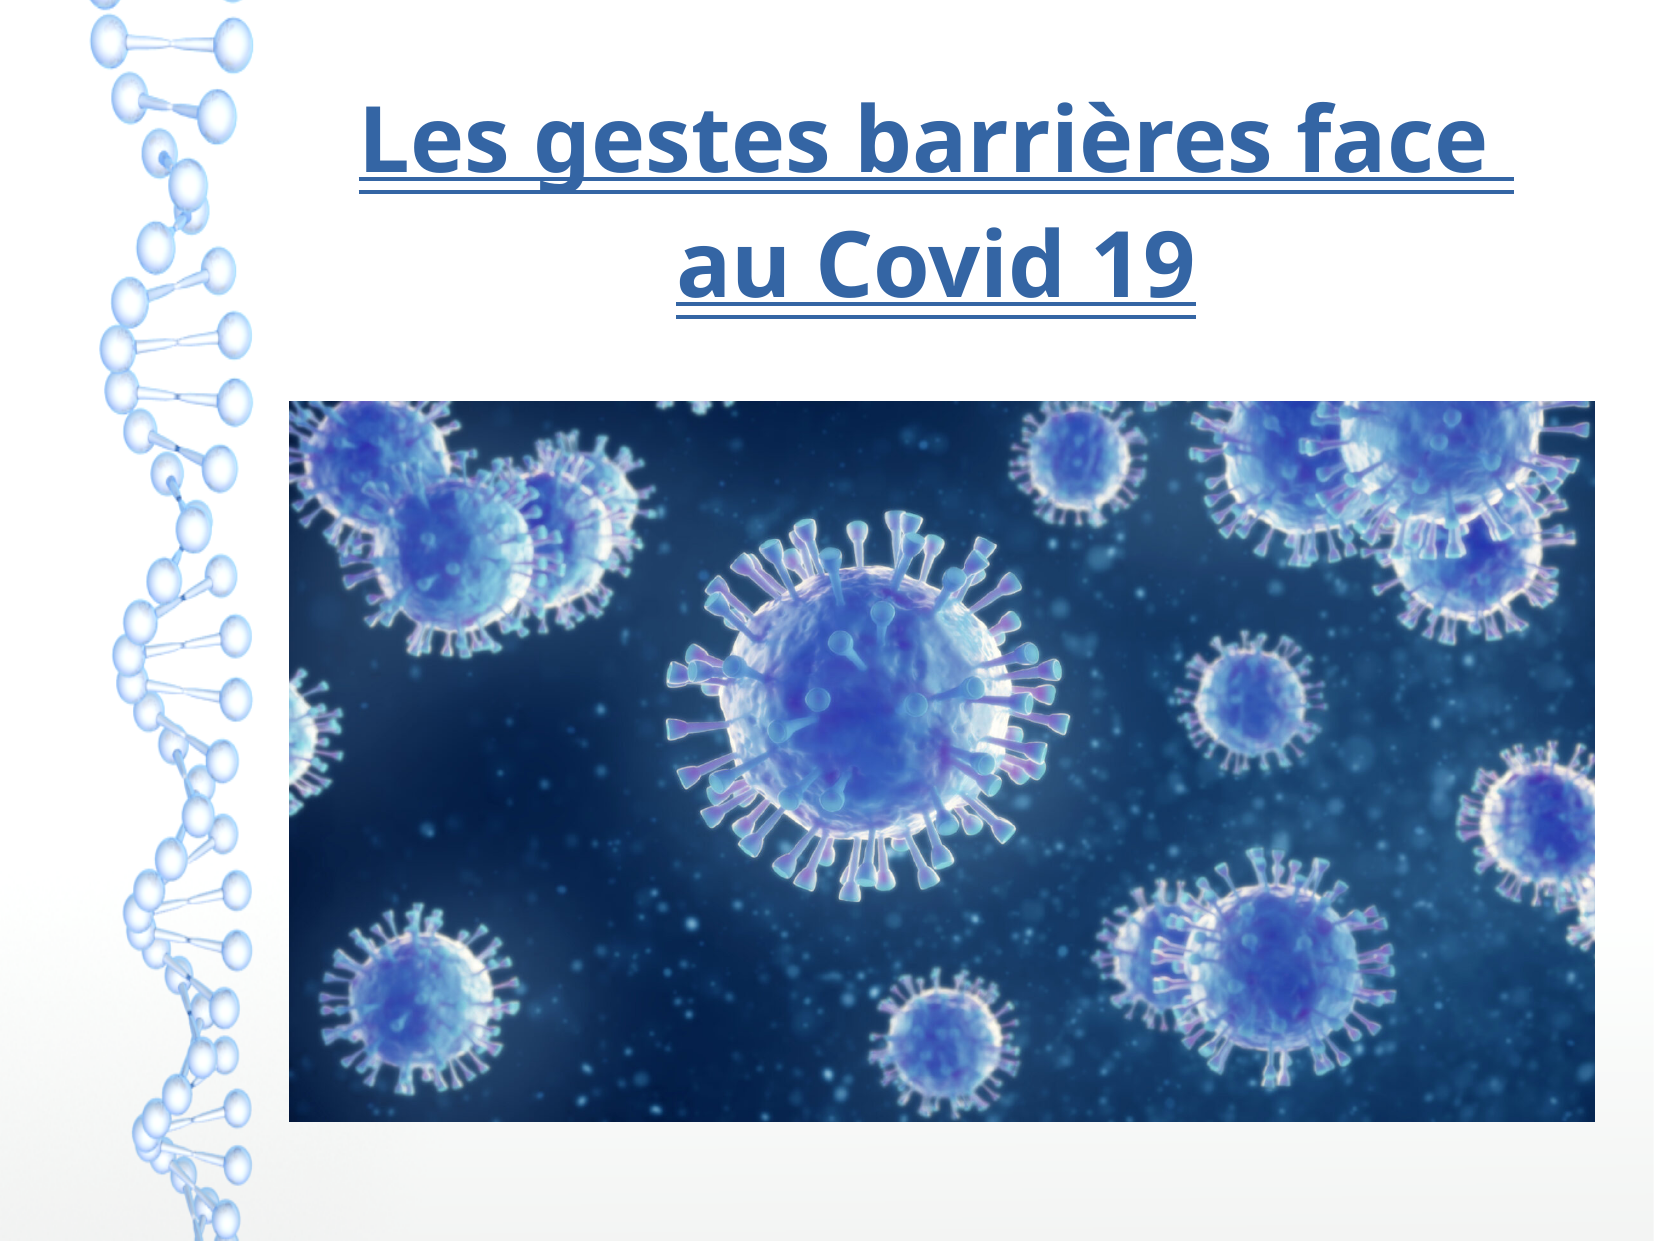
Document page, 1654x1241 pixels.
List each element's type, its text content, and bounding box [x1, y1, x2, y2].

picture [0, 0, 1654, 1241]
title Les gestes barrières face au Covid 19 [271, 91, 1601, 307]
